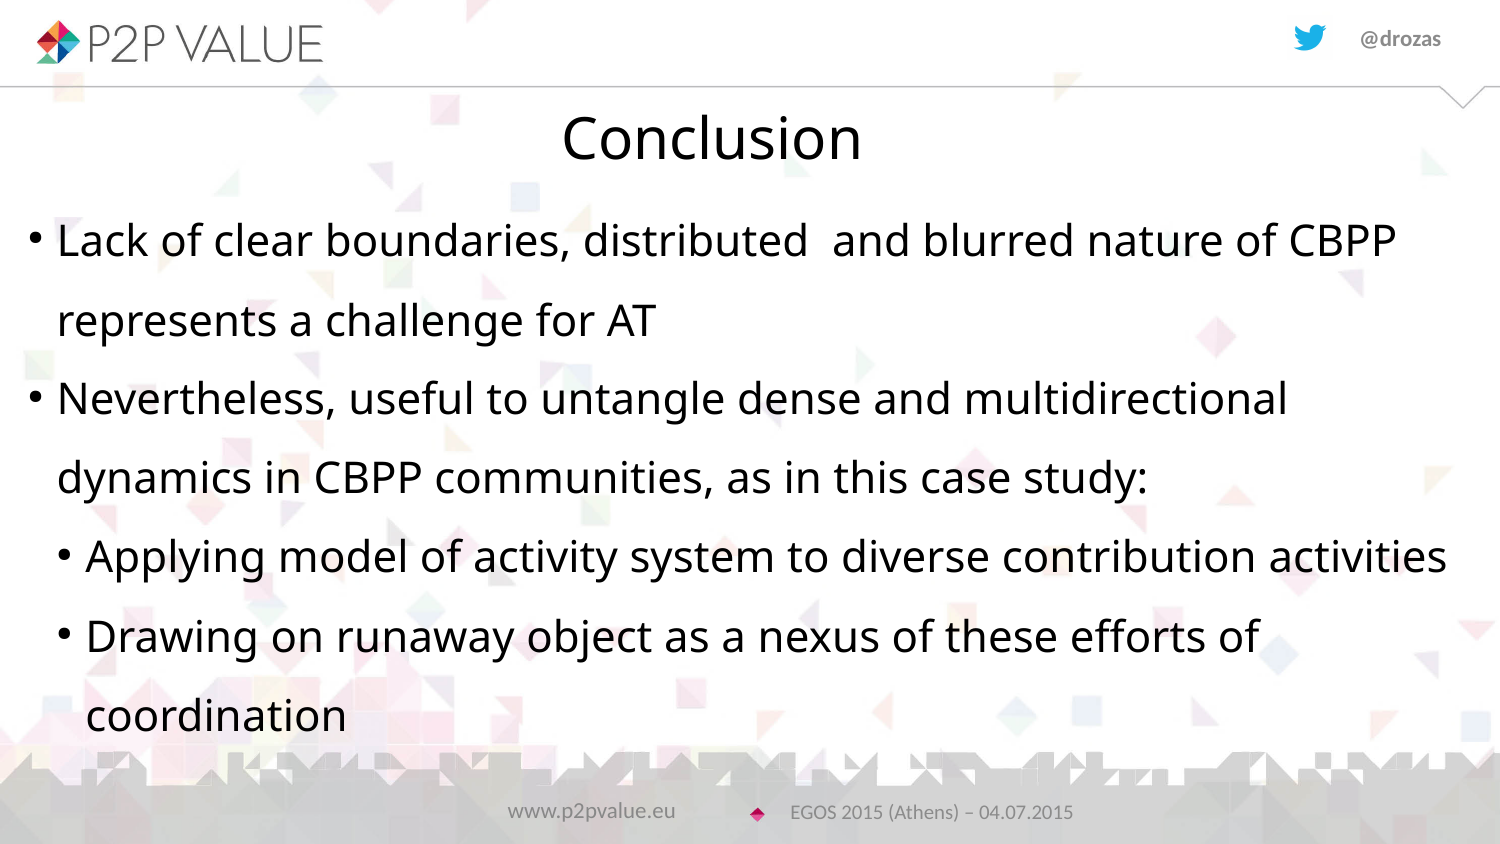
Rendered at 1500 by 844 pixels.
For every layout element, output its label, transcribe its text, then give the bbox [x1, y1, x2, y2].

text_box @drozas [1333, 15, 1455, 60]
text_box www.p2pvalue.eu [501, 789, 720, 829]
subtitle Lack of clear boundaries, distributed and blurred nature of CBPP represents a challenge for AT Nevertheless, useful to untangle dense and multidirectional dynamics in CBPP communities, as in this case study: Applying model of activity system to diverse contribution activities Drawing on runaway object as a nexus of these efforts of coordination [14, 180, 1495, 781]
picture [0, 0, 1500, 844]
text_box EGOS 2015 (Athens) – 04.07.2015 [777, 788, 1470, 834]
title Conclusion [60, 92, 1366, 180]
